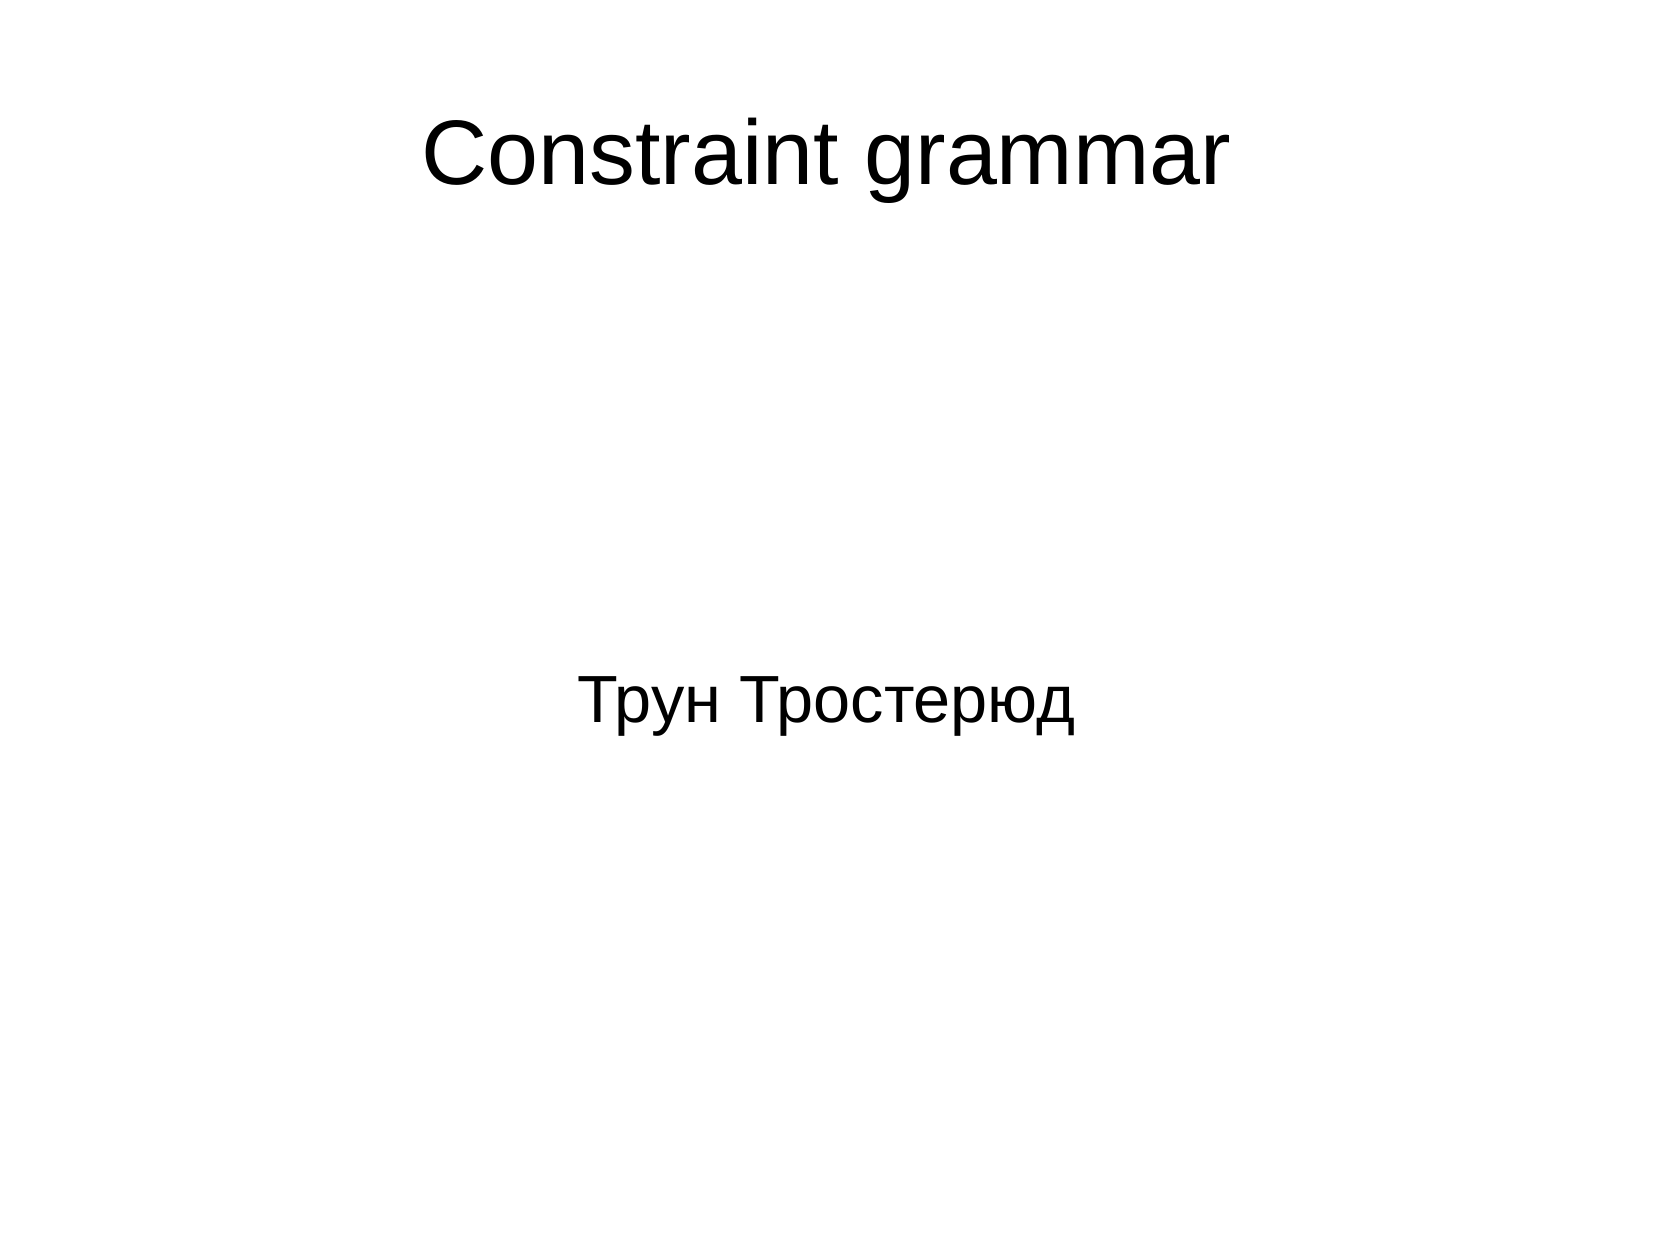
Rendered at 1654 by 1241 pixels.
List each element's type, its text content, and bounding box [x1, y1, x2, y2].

subtitle Трун Тростерюд [82, 290, 1571, 1109]
title Constraint grammar [82, 49, 1571, 257]
